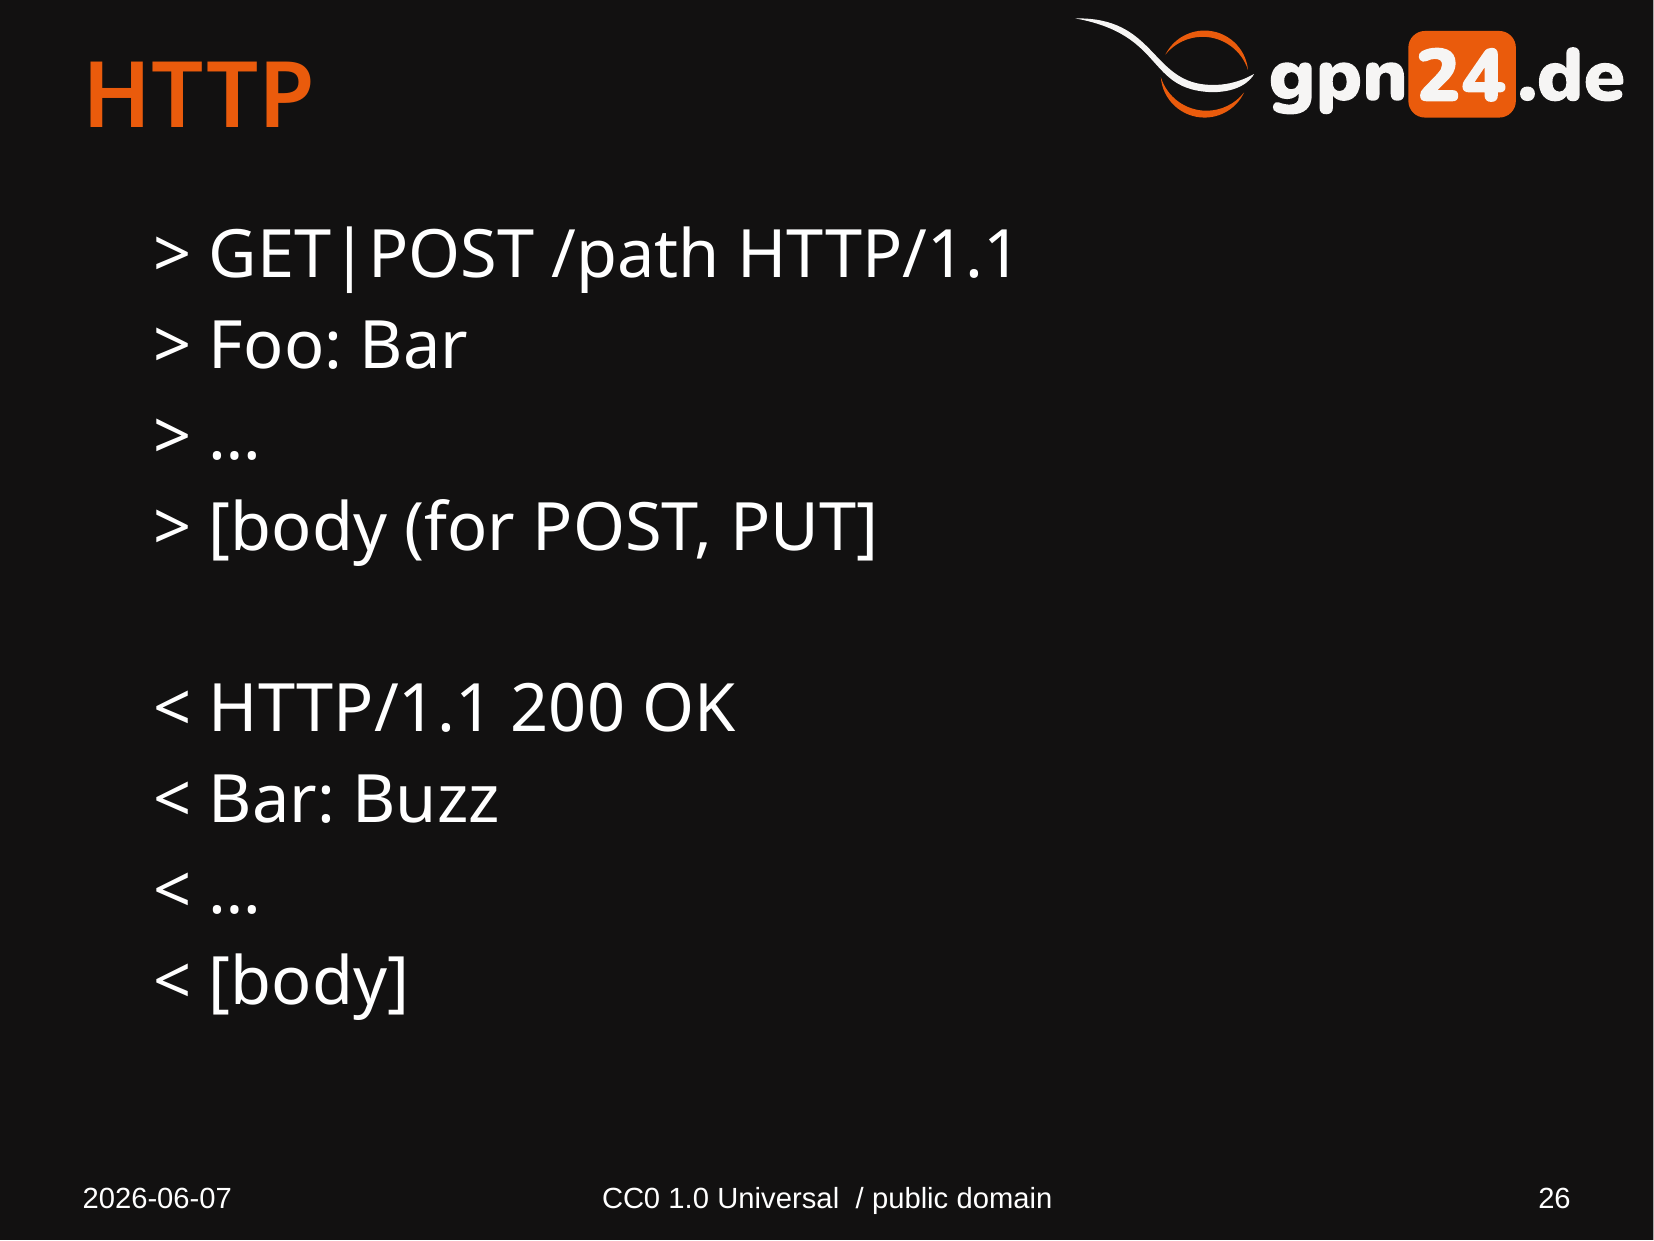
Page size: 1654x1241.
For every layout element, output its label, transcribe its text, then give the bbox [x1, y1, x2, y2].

title HTTP [82, 28, 1004, 155]
list > GET|POST /path HTTP/1.1 > Foo: Bar > … > [body (for POST, PUT] < HTTP/1.1 200 OK < Bar: Buzz < … < [body] [82, 206, 1571, 956]
